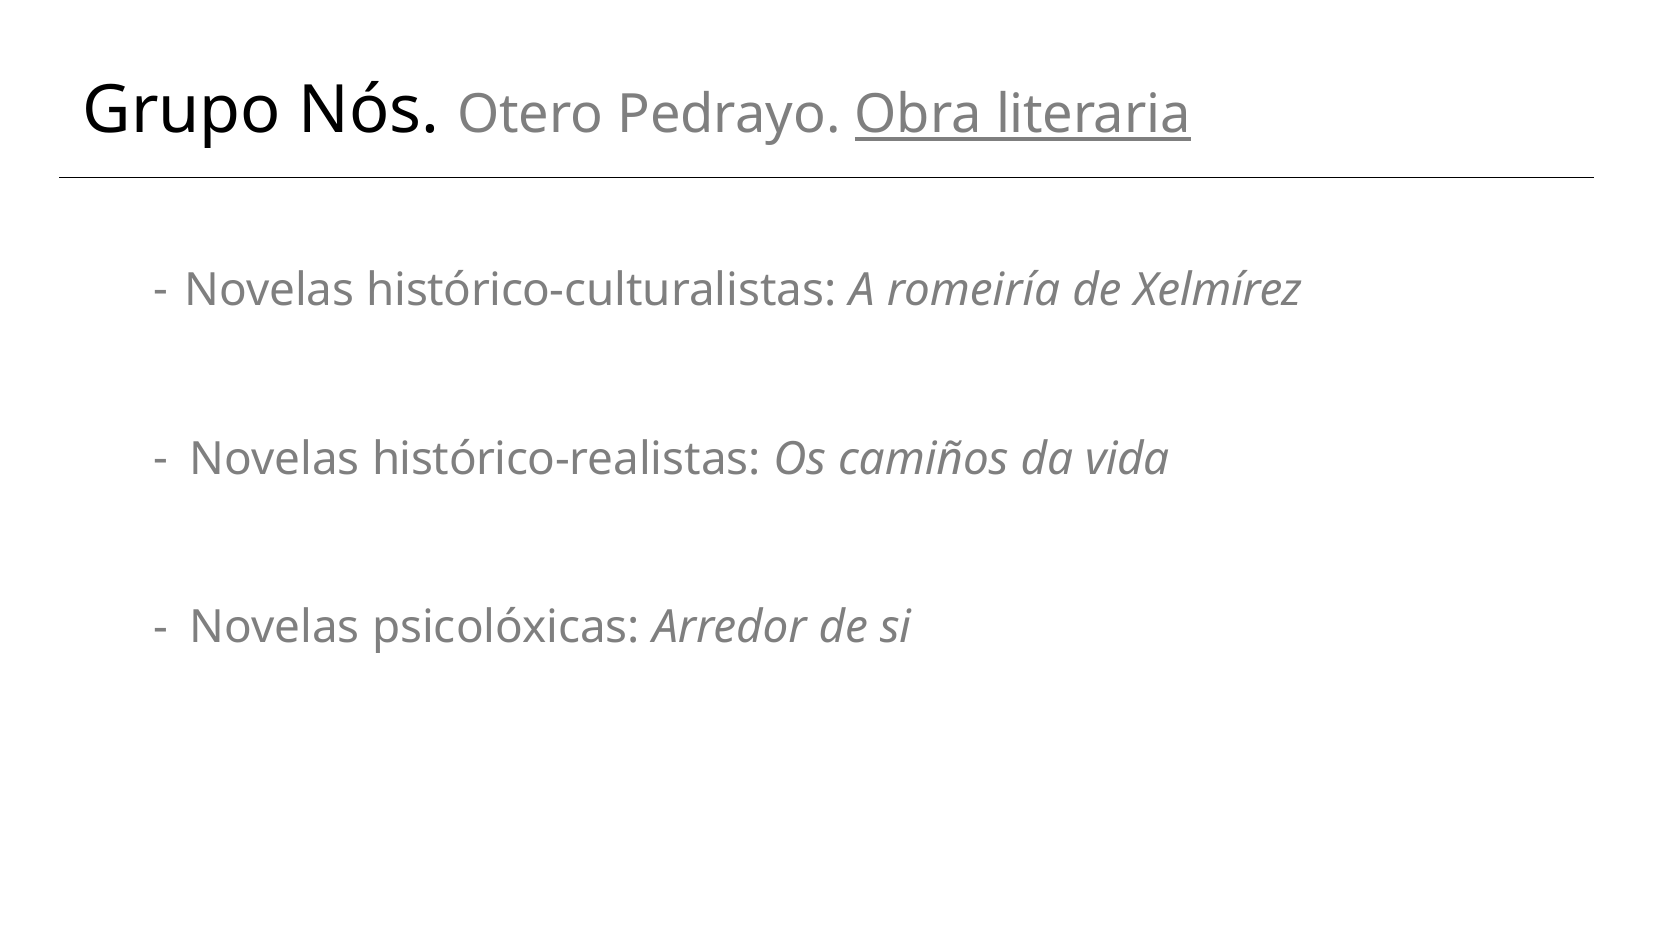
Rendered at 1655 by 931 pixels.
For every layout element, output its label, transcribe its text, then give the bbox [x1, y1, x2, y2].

title Grupo Nós. Otero Pedrayo. Obra literaria [80, 63, 1256, 167]
text_box Novelas histórico-culturalistas: A romeiría de Xelmírez Novelas histórico-realistas: Os camiños da vida Novelas psicolóxicas: Arredor de si [151, 257, 1435, 652]
